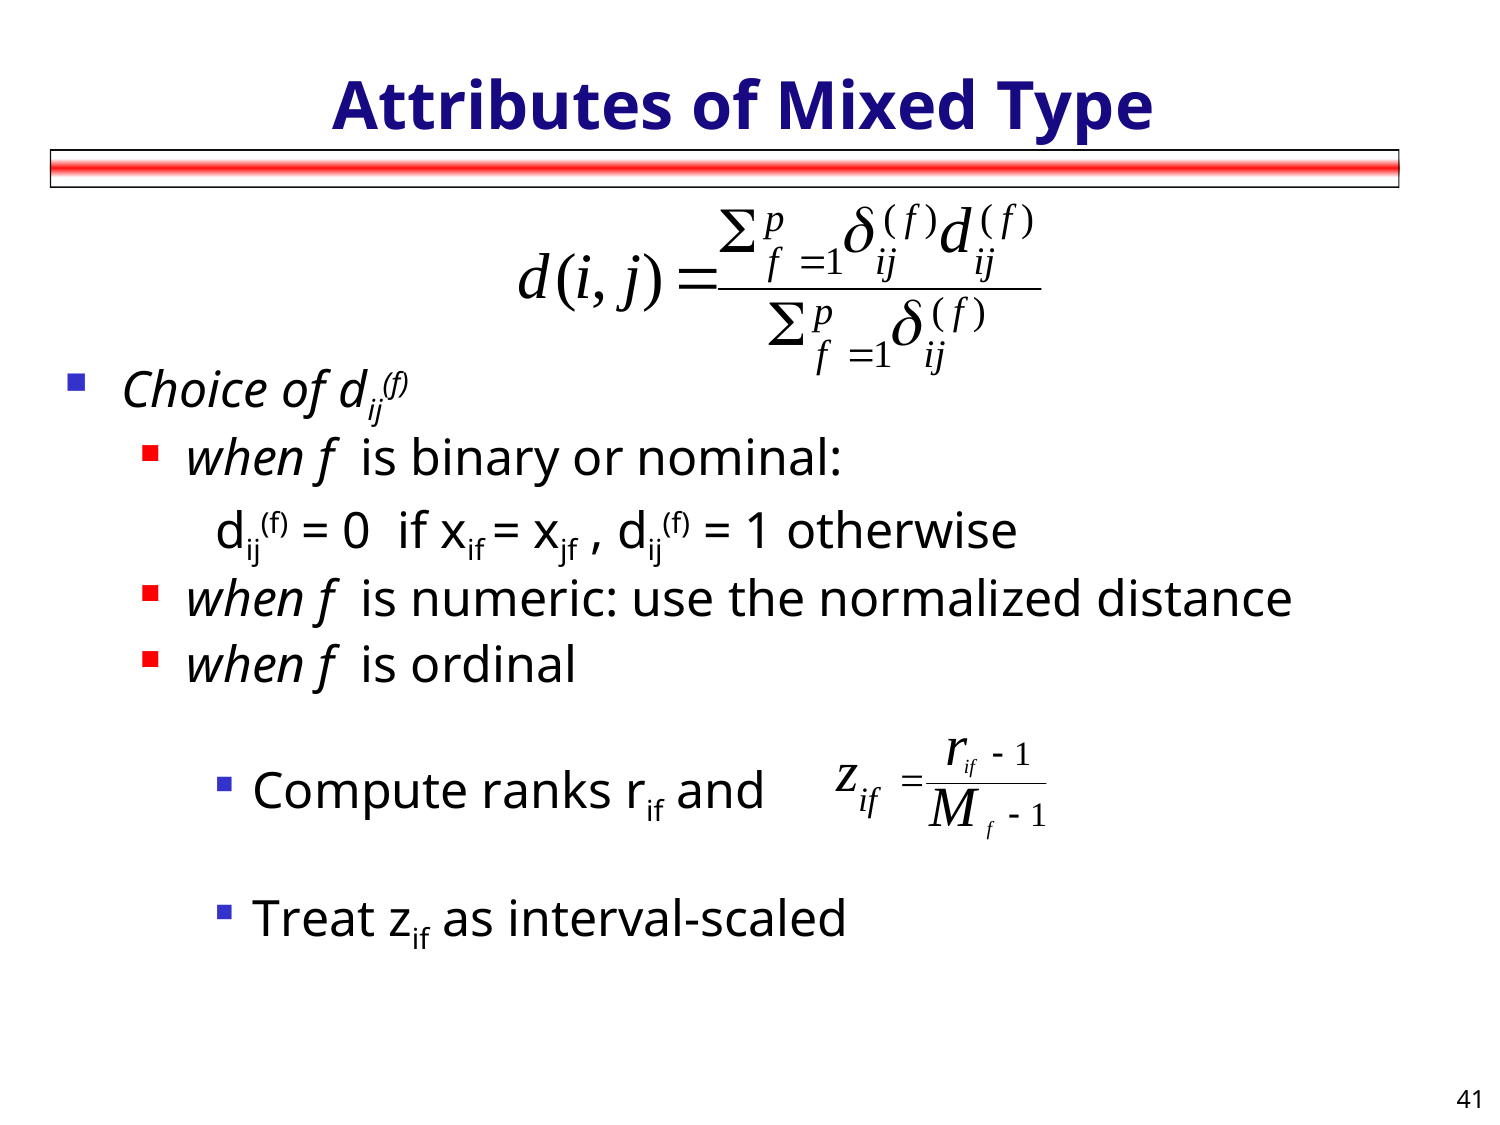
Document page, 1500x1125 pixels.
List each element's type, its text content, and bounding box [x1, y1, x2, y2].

list Choice of dij(f) when f is binary or nominal: dij(f) = 0 if xif = xjf , dij(f) = 1 otherwise when f is numeric: use the normalized distance when f is ordinal Compute ranks rif and Treat zif as interval-scaled [50, 212, 1450, 1063]
text_box [512, 195, 1051, 384]
text_box <number> [1187, 1062, 1500, 1125]
text_box [829, 726, 1055, 846]
title Attributes of Mixed Type [24, 49, 1463, 150]
